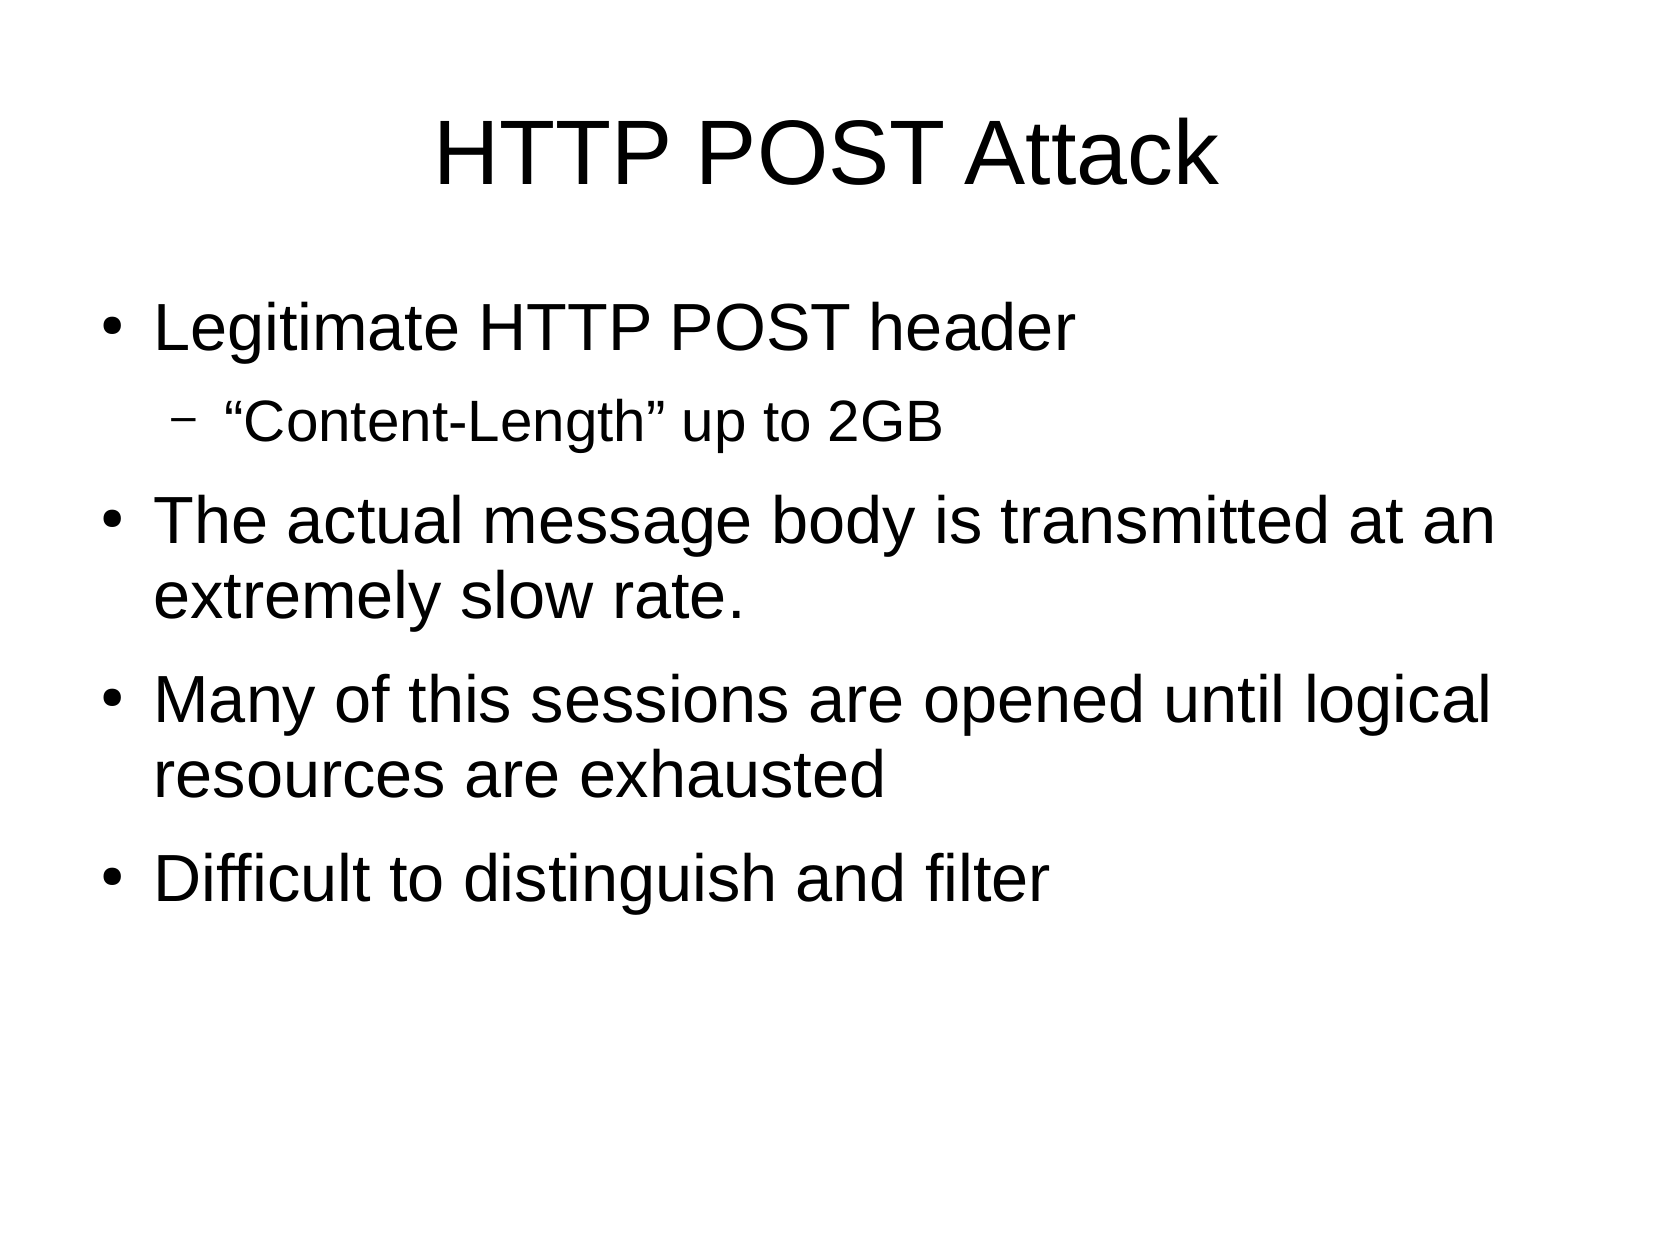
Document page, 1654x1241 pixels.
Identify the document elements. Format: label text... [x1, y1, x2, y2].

title HTTP POST Attack [82, 49, 1571, 257]
list Legitimate HTTP POST header “Content-Length” up to 2GB The actual message body is transmitted at an extremely slow rate. Many of this sessions are opened until logical resources are exhausted Difficult to distinguish and filter [82, 290, 1571, 1010]
